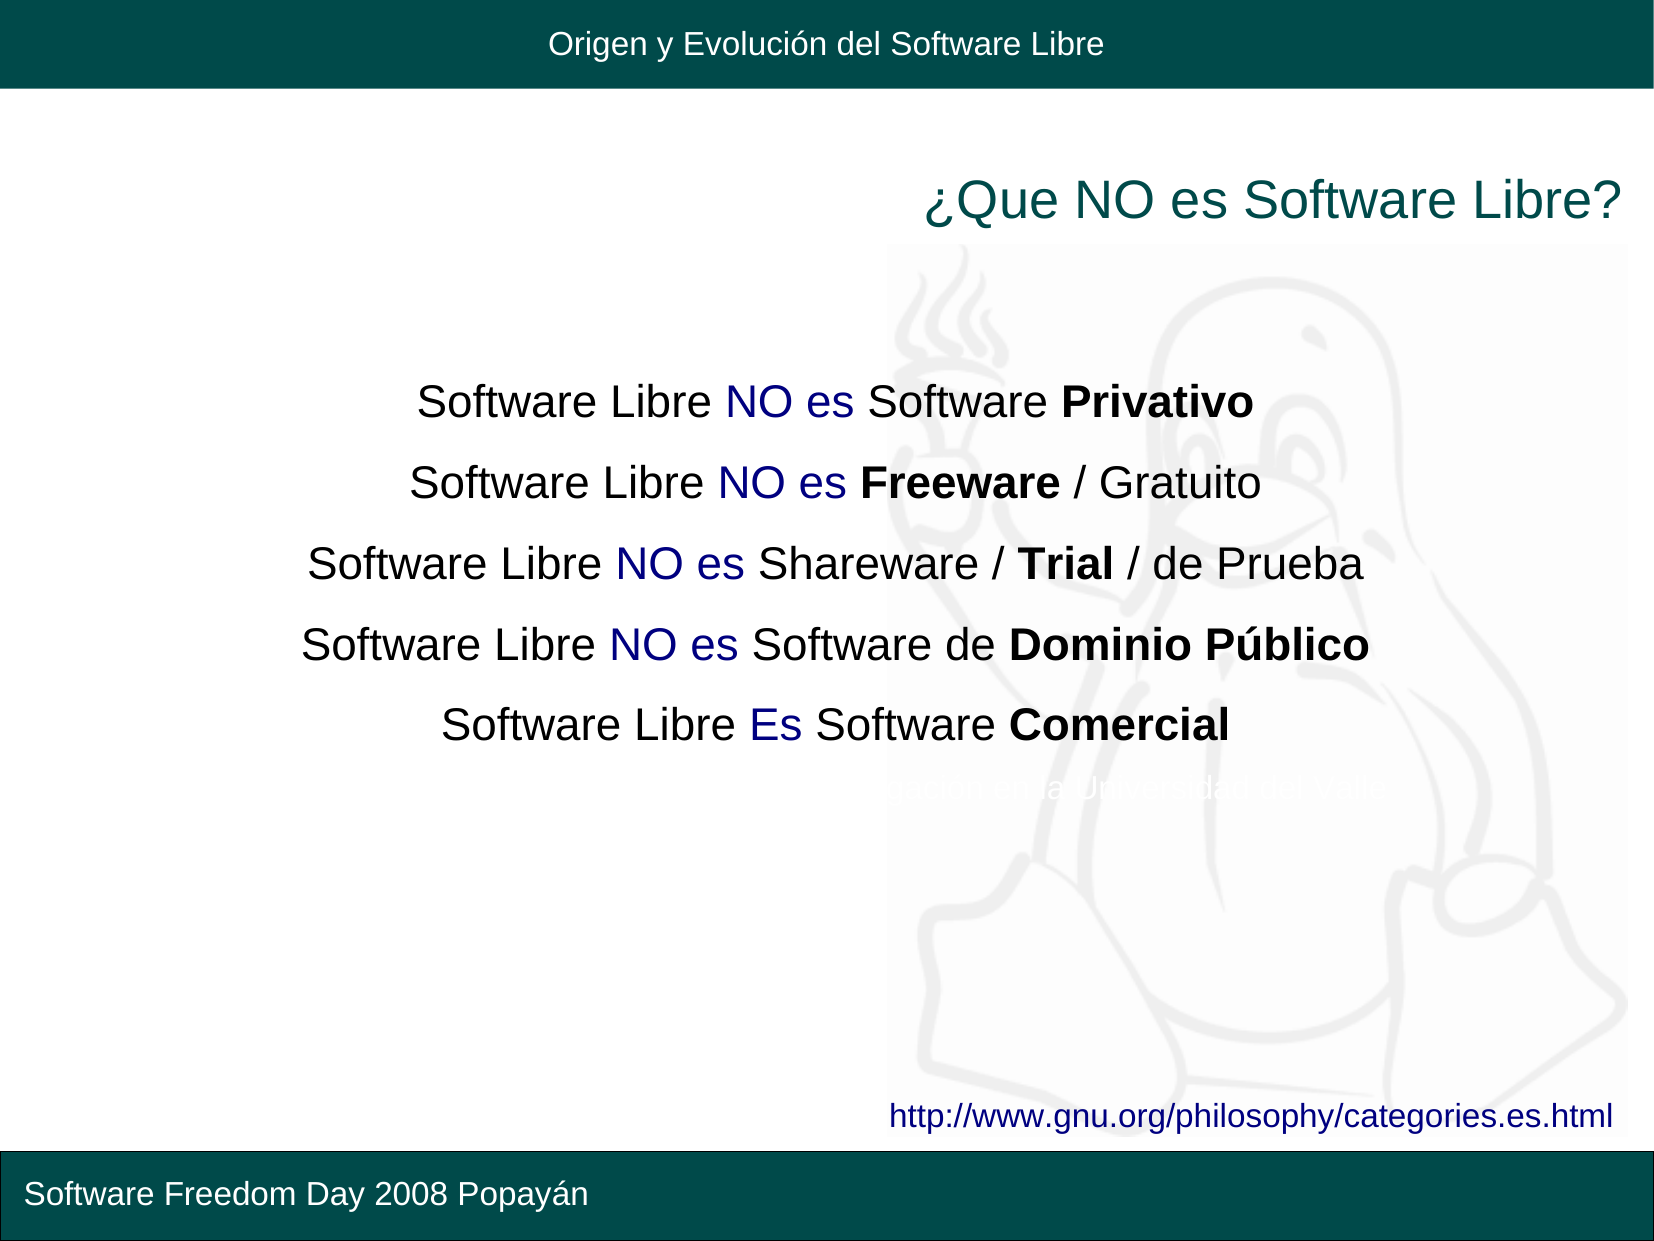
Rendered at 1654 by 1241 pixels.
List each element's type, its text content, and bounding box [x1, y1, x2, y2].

picture [887, 244, 1628, 1137]
title ¿Que NO es Software Libre? [147, 147, 1625, 252]
list Software Libre NO es Software Privativo Software Libre NO es Freeware / Gratuito Software Libre NO es Shareware / Trial / de Prueba Software Libre NO es Software de Dominio Público Software Libre Es Software Comercial http://www.gnu.org/philosophy/categories.es.html [29, 295, 1625, 1142]
